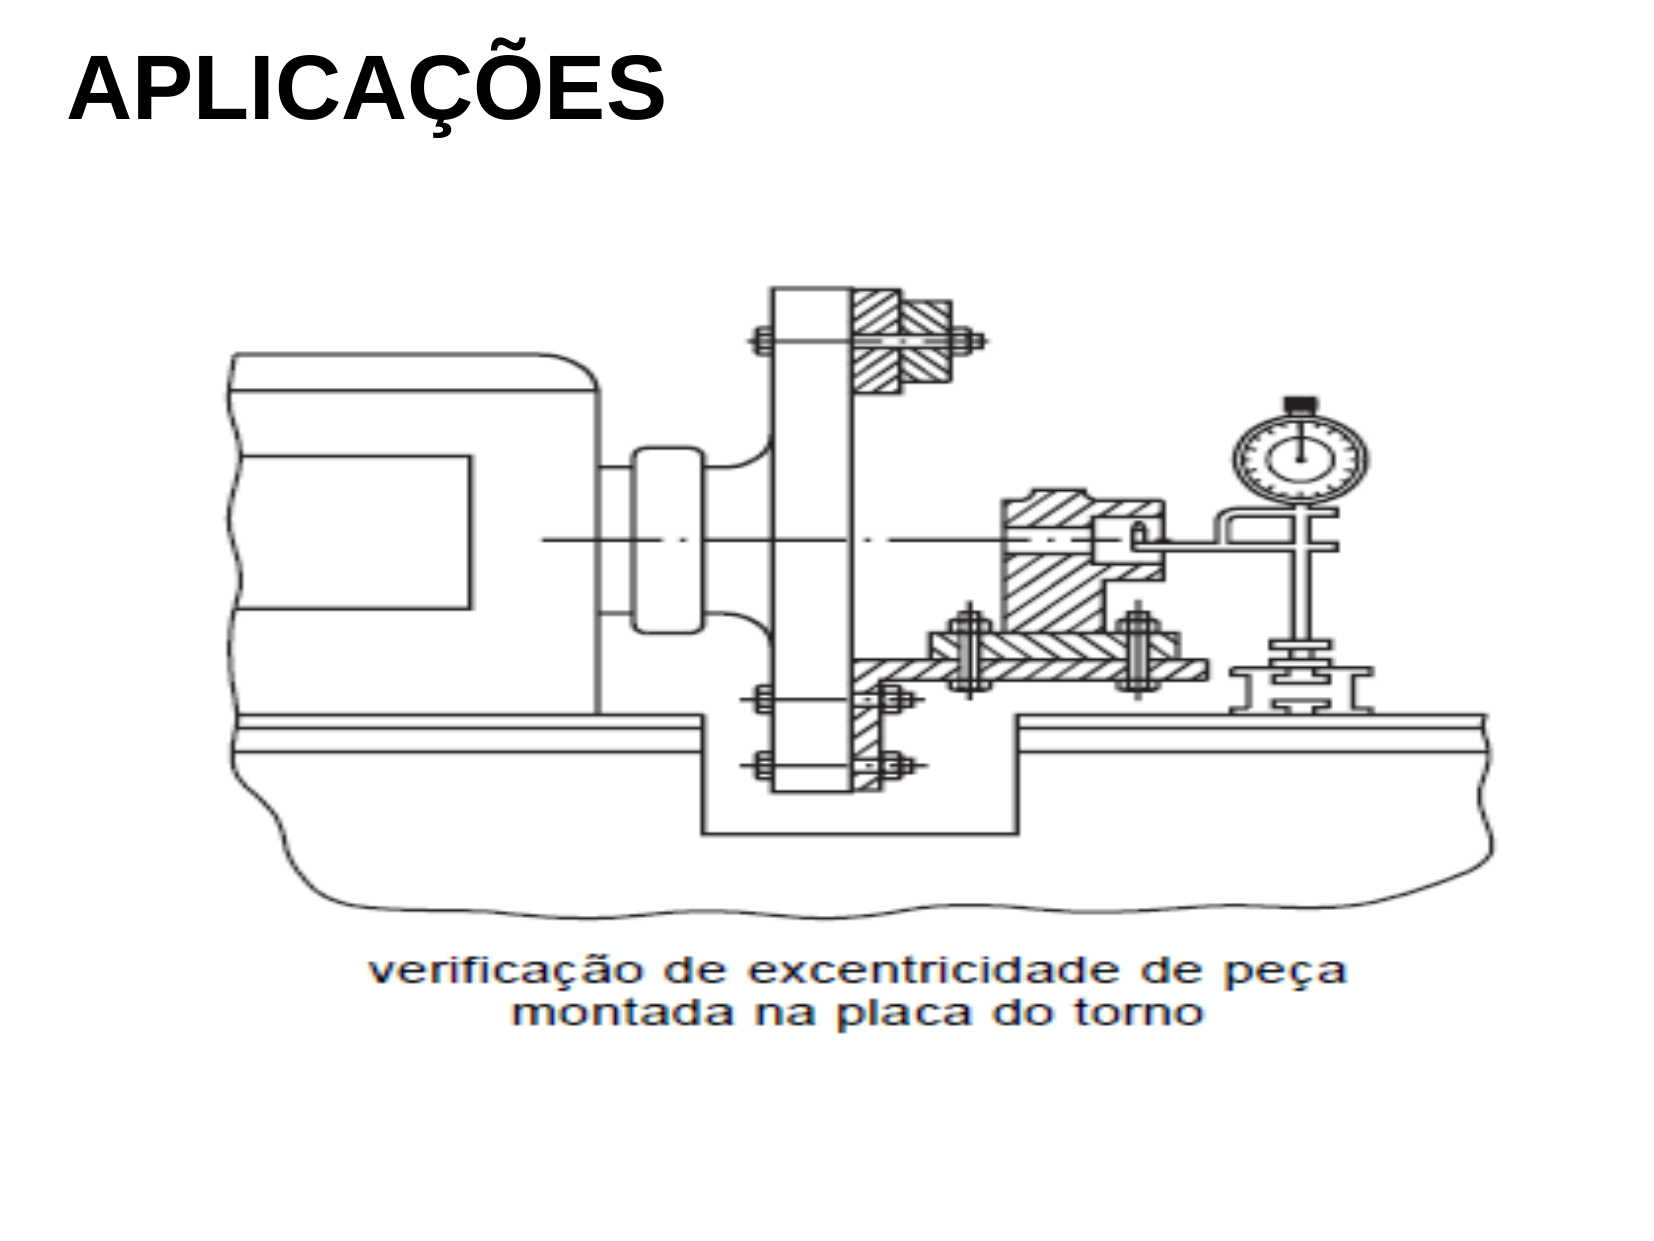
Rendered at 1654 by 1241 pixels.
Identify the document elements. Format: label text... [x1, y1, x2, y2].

title APLICAÇÕES [0, 20, 735, 182]
picture [55, 255, 1538, 1063]
